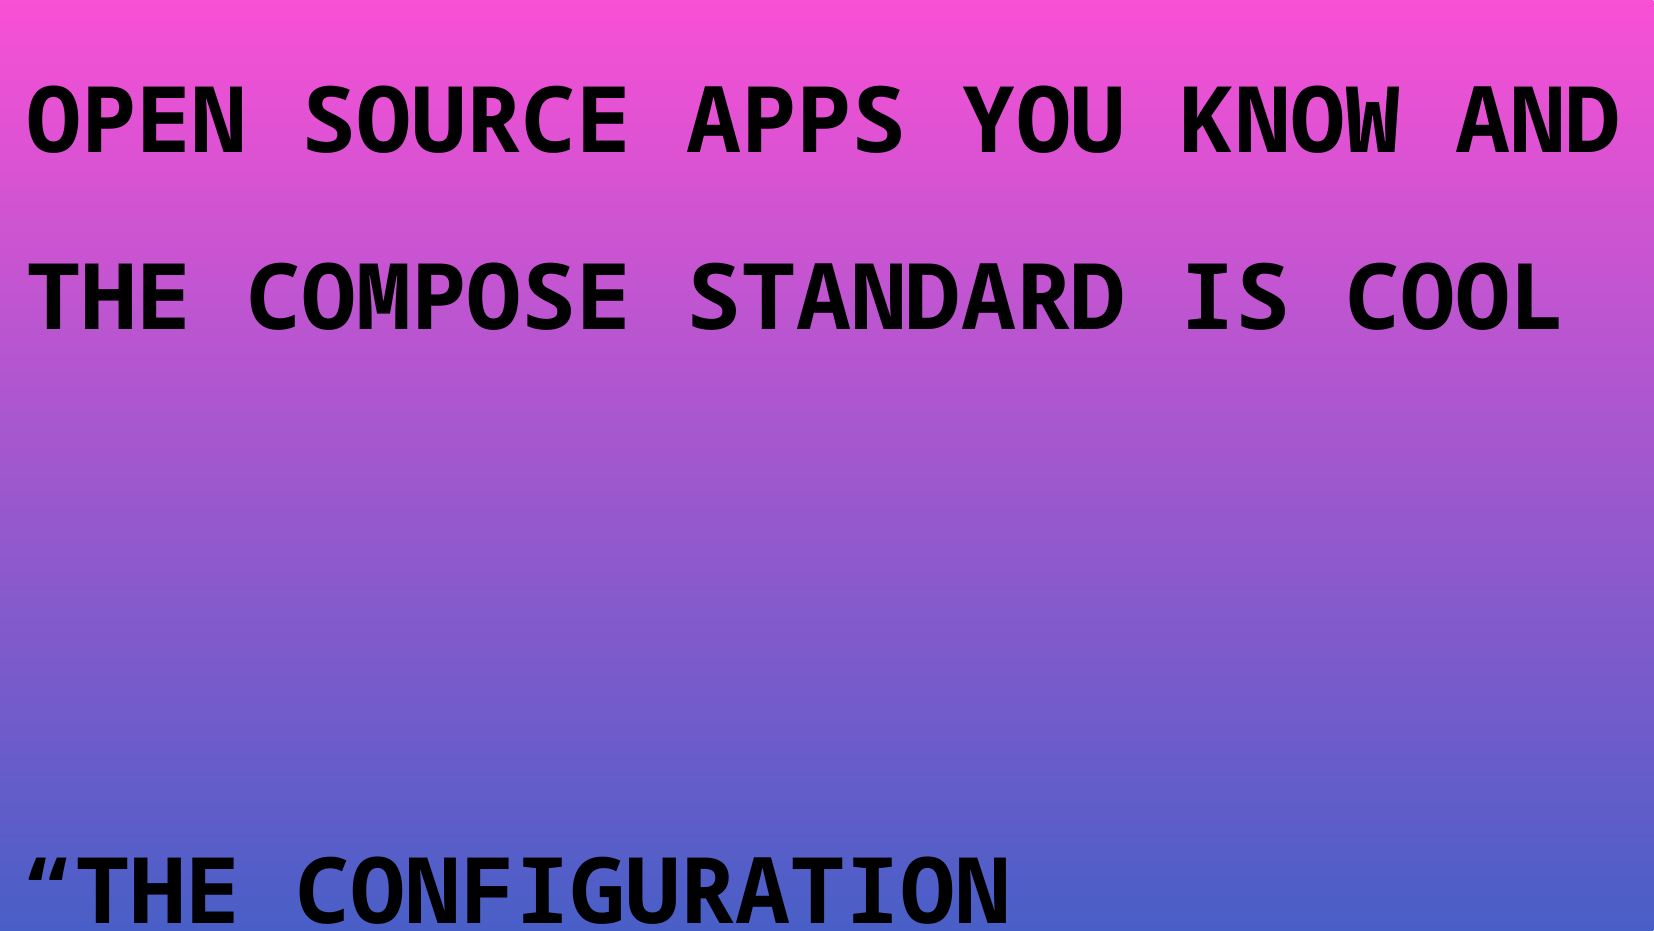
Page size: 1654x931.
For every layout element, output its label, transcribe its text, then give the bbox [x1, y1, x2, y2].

text_box OPEN SOURCE APPS YOU KNOW AND HATE [11, 47, 1606, 155]
text_box “THE CONFIGURATION COMMONS” [5, 818, 1300, 931]
text_box THE COMPOSE STANDARD IS COOL [11, 224, 1565, 333]
